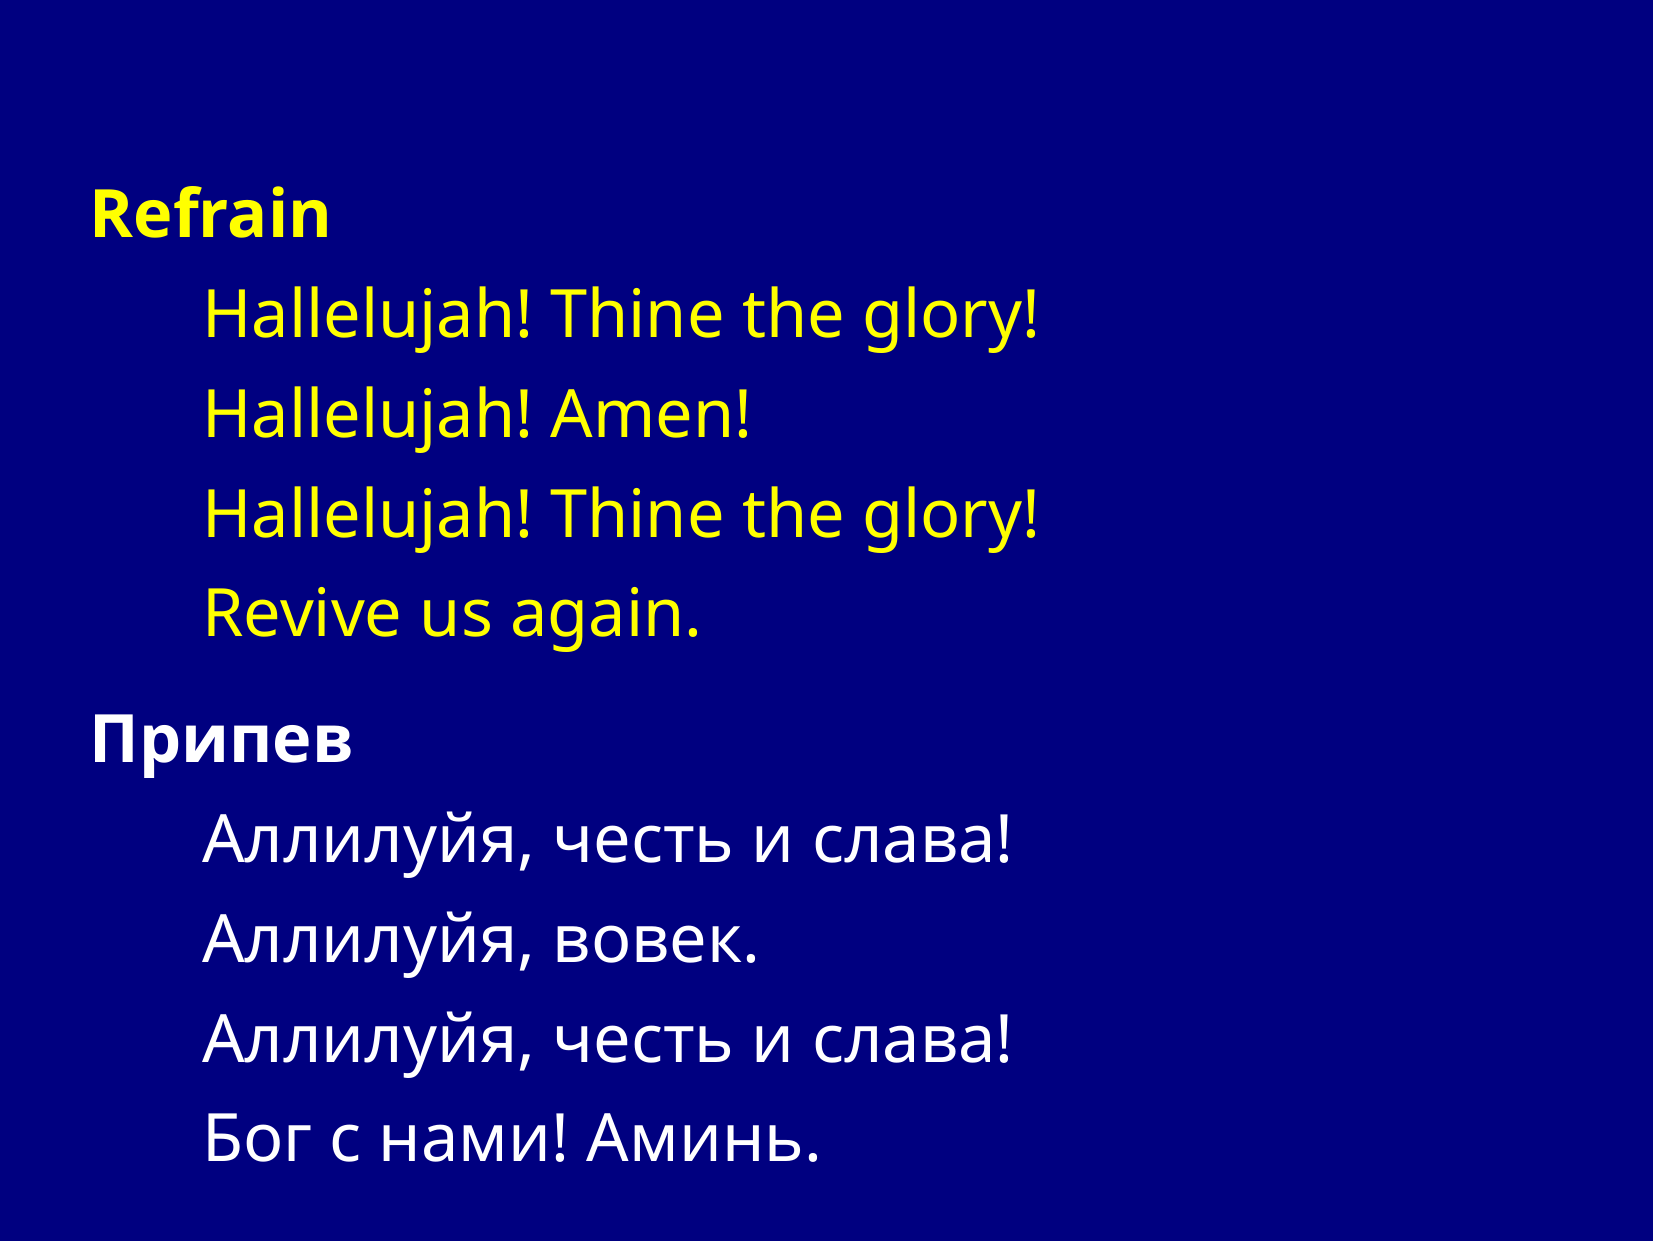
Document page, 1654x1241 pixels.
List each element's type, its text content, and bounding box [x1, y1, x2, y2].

text_box Refrain Hallelujah! Thine the glory! Hallelujah! Amen! Hallelujah! Thine the glory! Revive us again. [75, 150, 1576, 638]
text_box Припев Аллилуйя, честь и слава! Аллилуйя, вовек. Аллилуйя, честь и слава! Бог с нами! Аминь. [75, 675, 1576, 1163]
